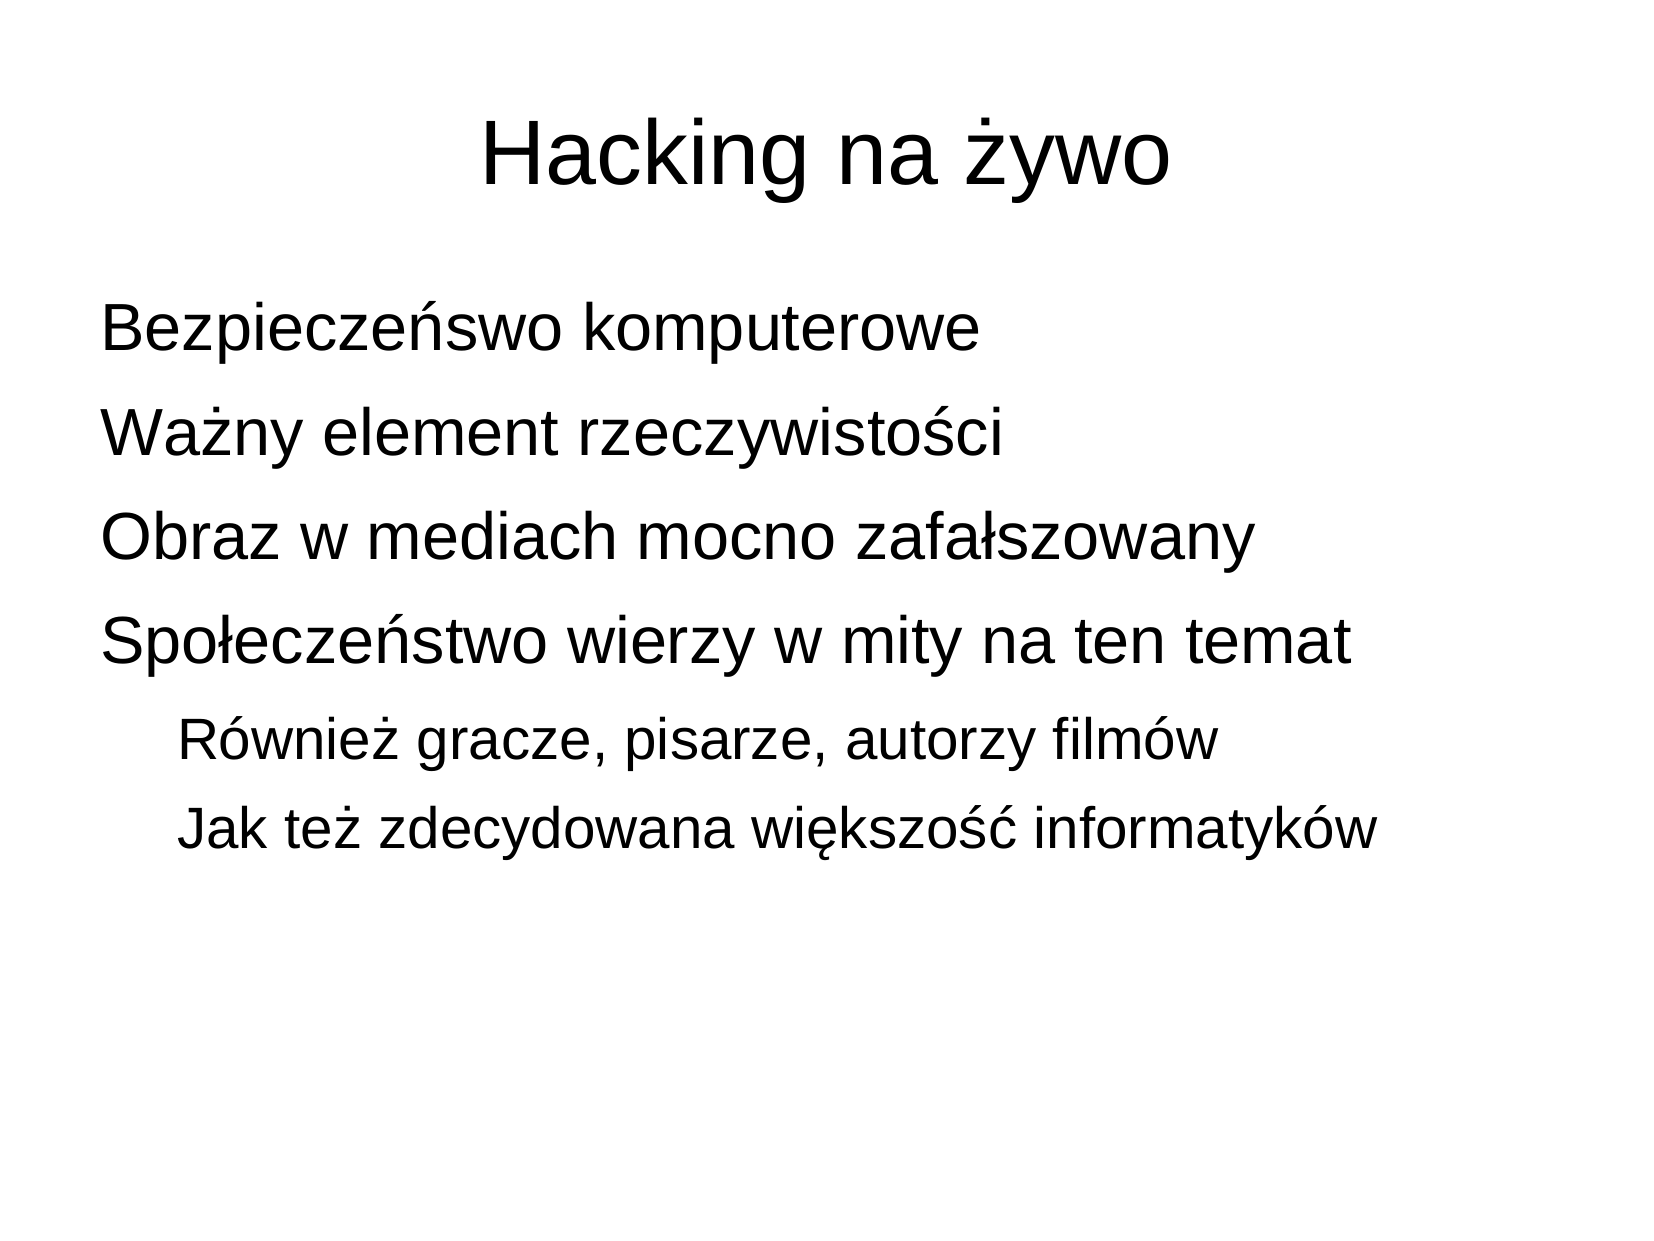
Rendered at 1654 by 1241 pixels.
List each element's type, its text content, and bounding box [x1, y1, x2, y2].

title Hacking na żywo [82, 49, 1571, 257]
list Bezpieczeńswo komputerowe Ważny element rzeczywistości Obraz w mediach mocno zafałszowany Społeczeństwo wierzy w mity na ten temat Również gracze, pisarze, autorzy filmów Jak też zdecydowana większość informatyków [82, 290, 1571, 1094]
